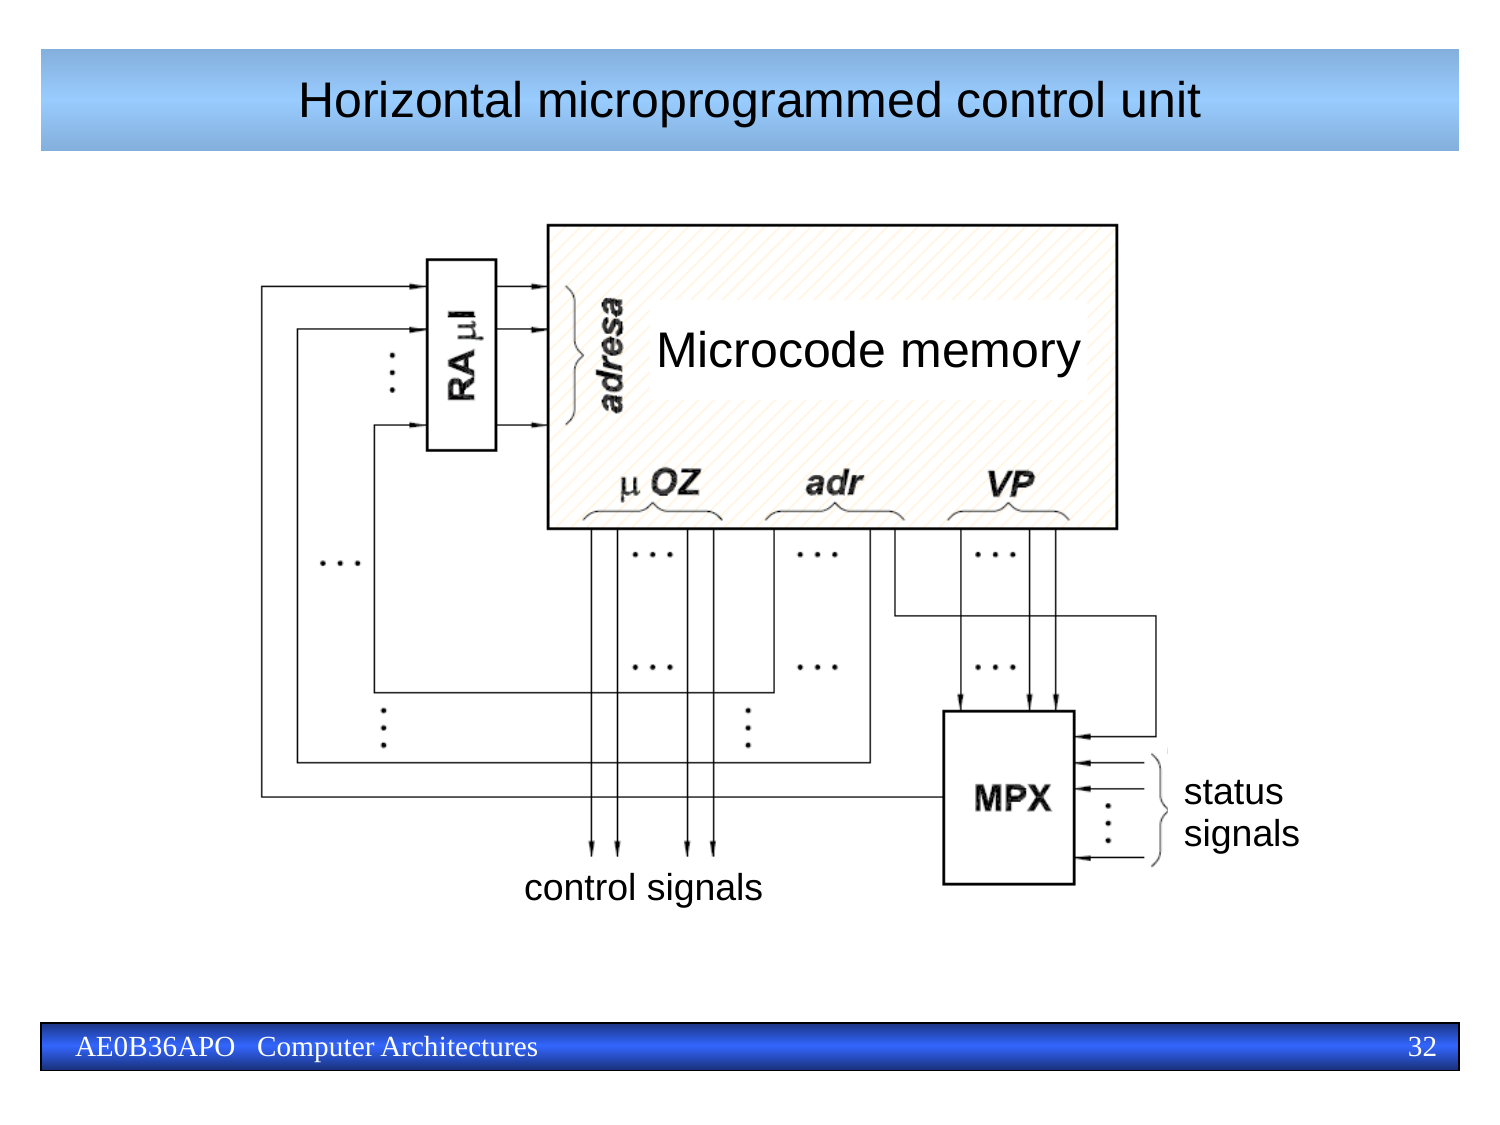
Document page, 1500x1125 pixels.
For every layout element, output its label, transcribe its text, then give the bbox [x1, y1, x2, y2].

text_box Microcode memory [649, 299, 1088, 400]
text_box control signals [512, 856, 775, 920]
text_box status signals [1167, 737, 1418, 888]
picture [253, 220, 1242, 905]
title Horizontal microprogrammed control unit [41, 49, 1459, 151]
